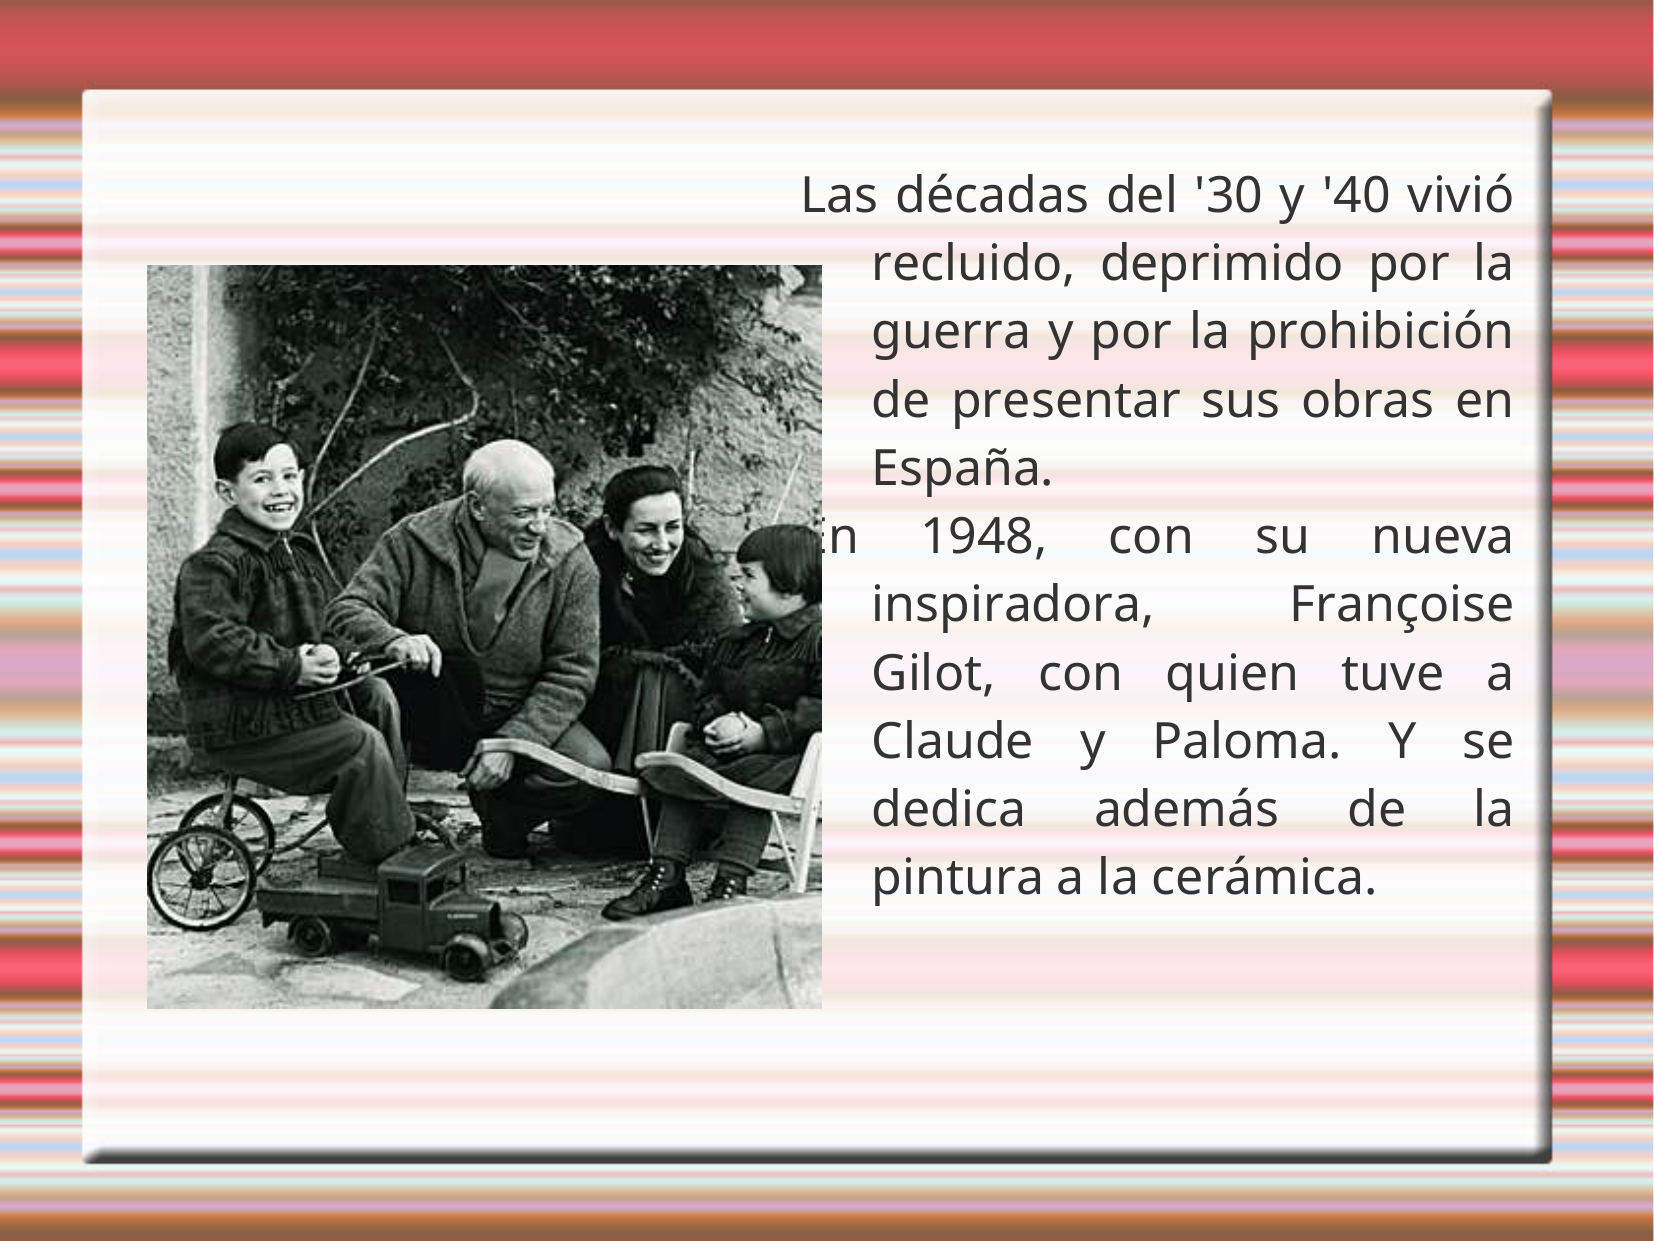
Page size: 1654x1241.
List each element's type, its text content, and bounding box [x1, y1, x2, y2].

picture [0, 0, 1654, 1241]
list Las décadas del '30 y '40 vivió recluido, deprimido por la guerra y por la prohibición de presentar sus obras en España. En 1948, con su nueva inspiradora, Françoise Gilot, con quien tuve a Claude y Paloma. Y se dedica además de la pintura a la cerámica. [788, 158, 1516, 1120]
